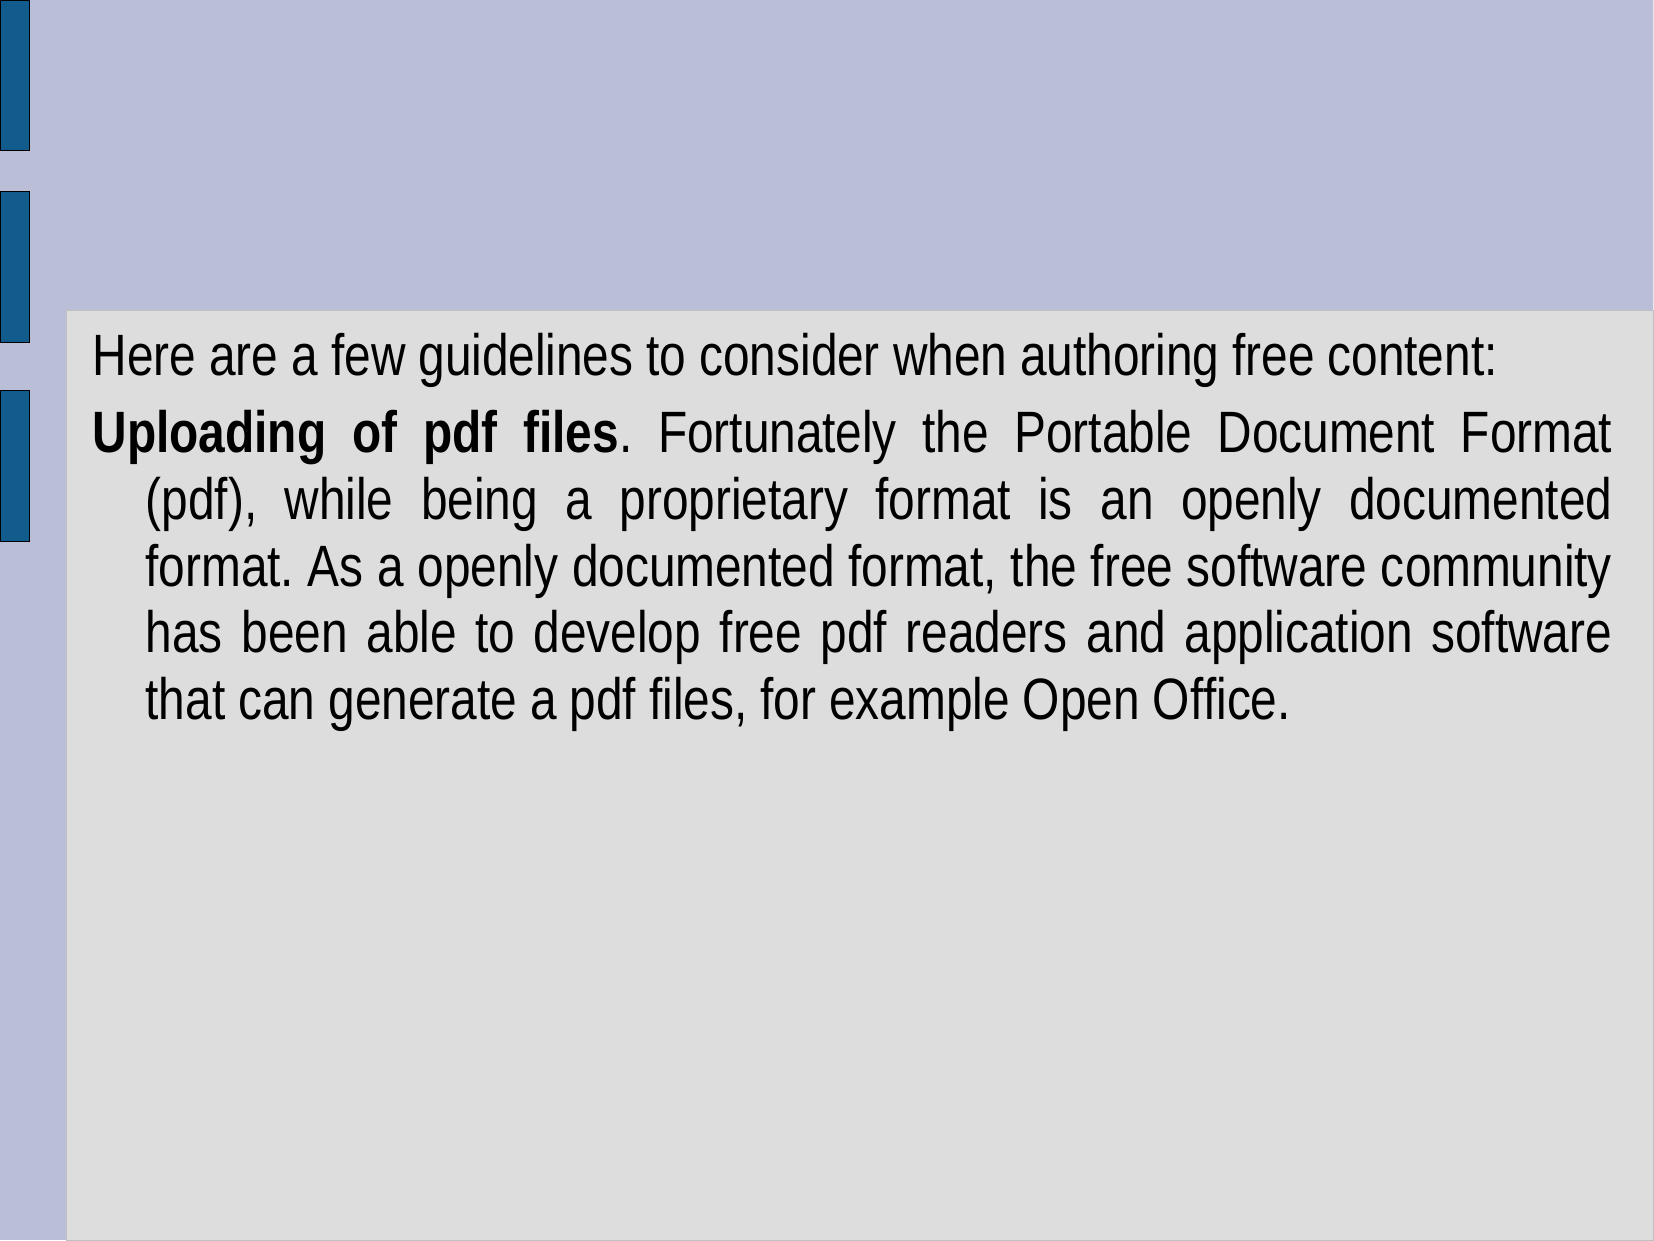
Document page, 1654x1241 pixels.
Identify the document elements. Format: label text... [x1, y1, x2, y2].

list Here are a few guidelines to consider when authoring free content: Uploading of pdf files. Fortunately the Portable Document Format (pdf), while being a proprietary format is an openly documented format. As a openly documented format, the free software community has been able to develop free pdf readers and application software that can generate a pdf files, for example Open Office. [75, 321, 1613, 1103]
